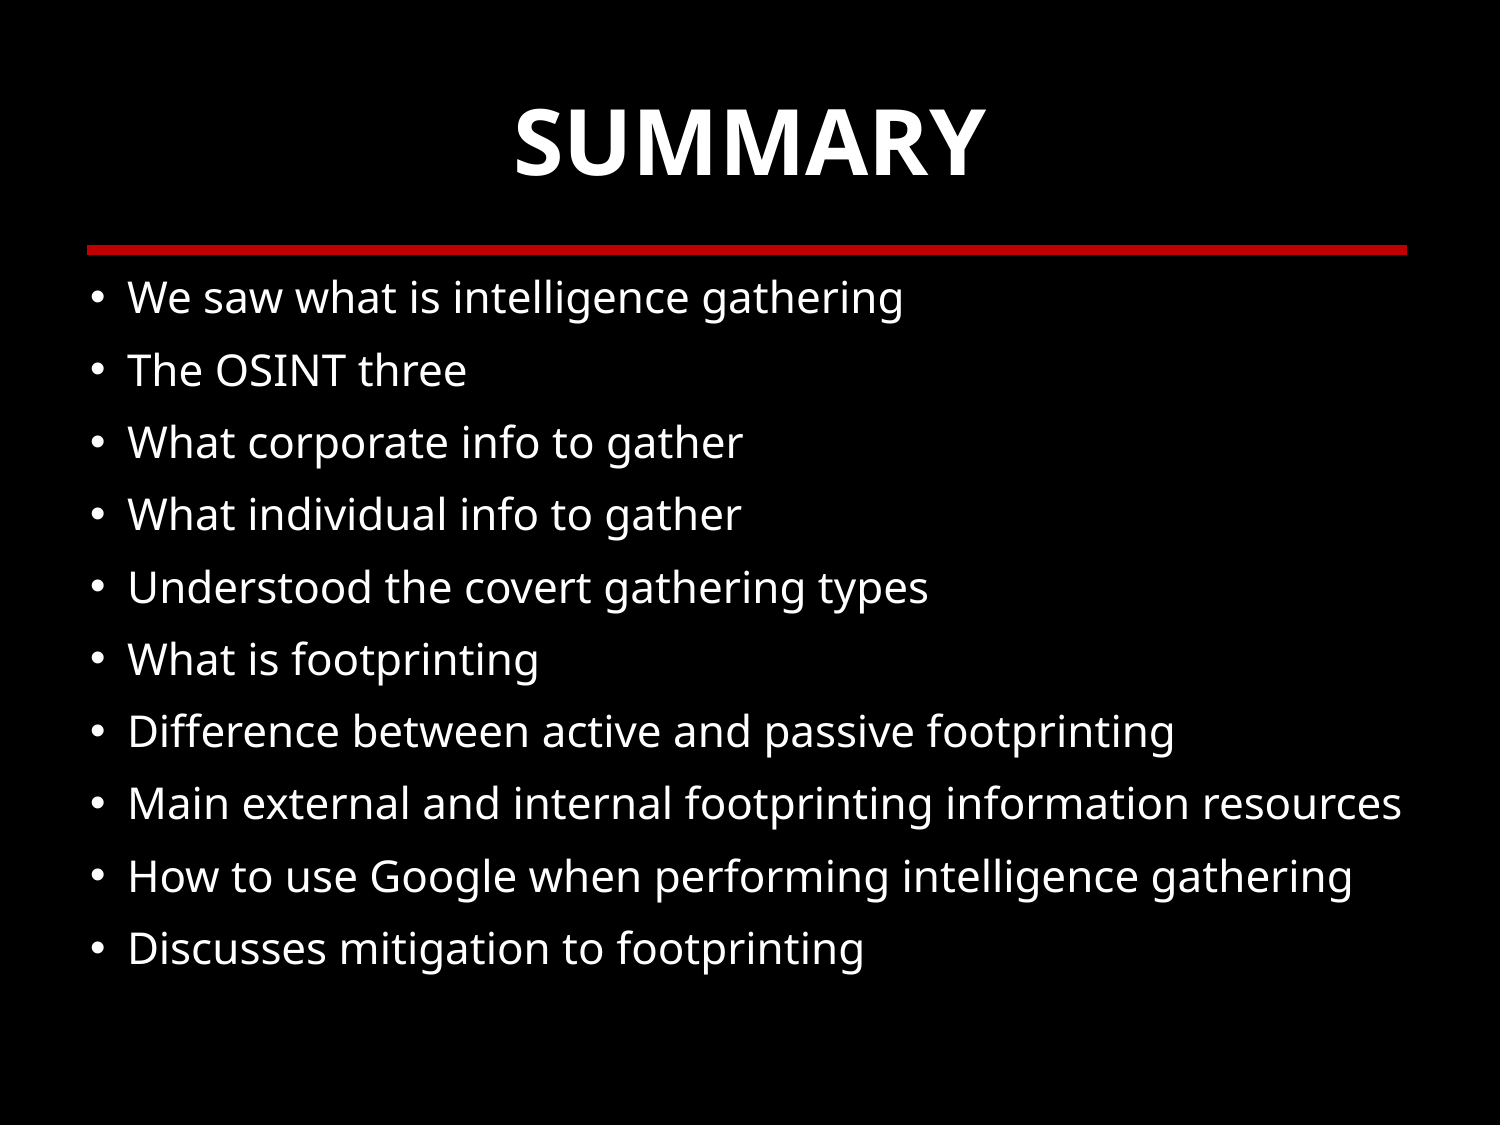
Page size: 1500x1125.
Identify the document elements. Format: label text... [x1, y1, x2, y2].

list We saw what is intelligence gathering The OSINT three What corporate info to gather What individual info to gather Understood the covert gathering types What is footprinting Difference between active and passive footprinting Main external and internal footprinting information resources How to use Google when performing intelligence gathering Discusses mitigation to footprinting [75, 262, 1425, 1005]
title SUMMARY [75, 45, 1425, 233]
